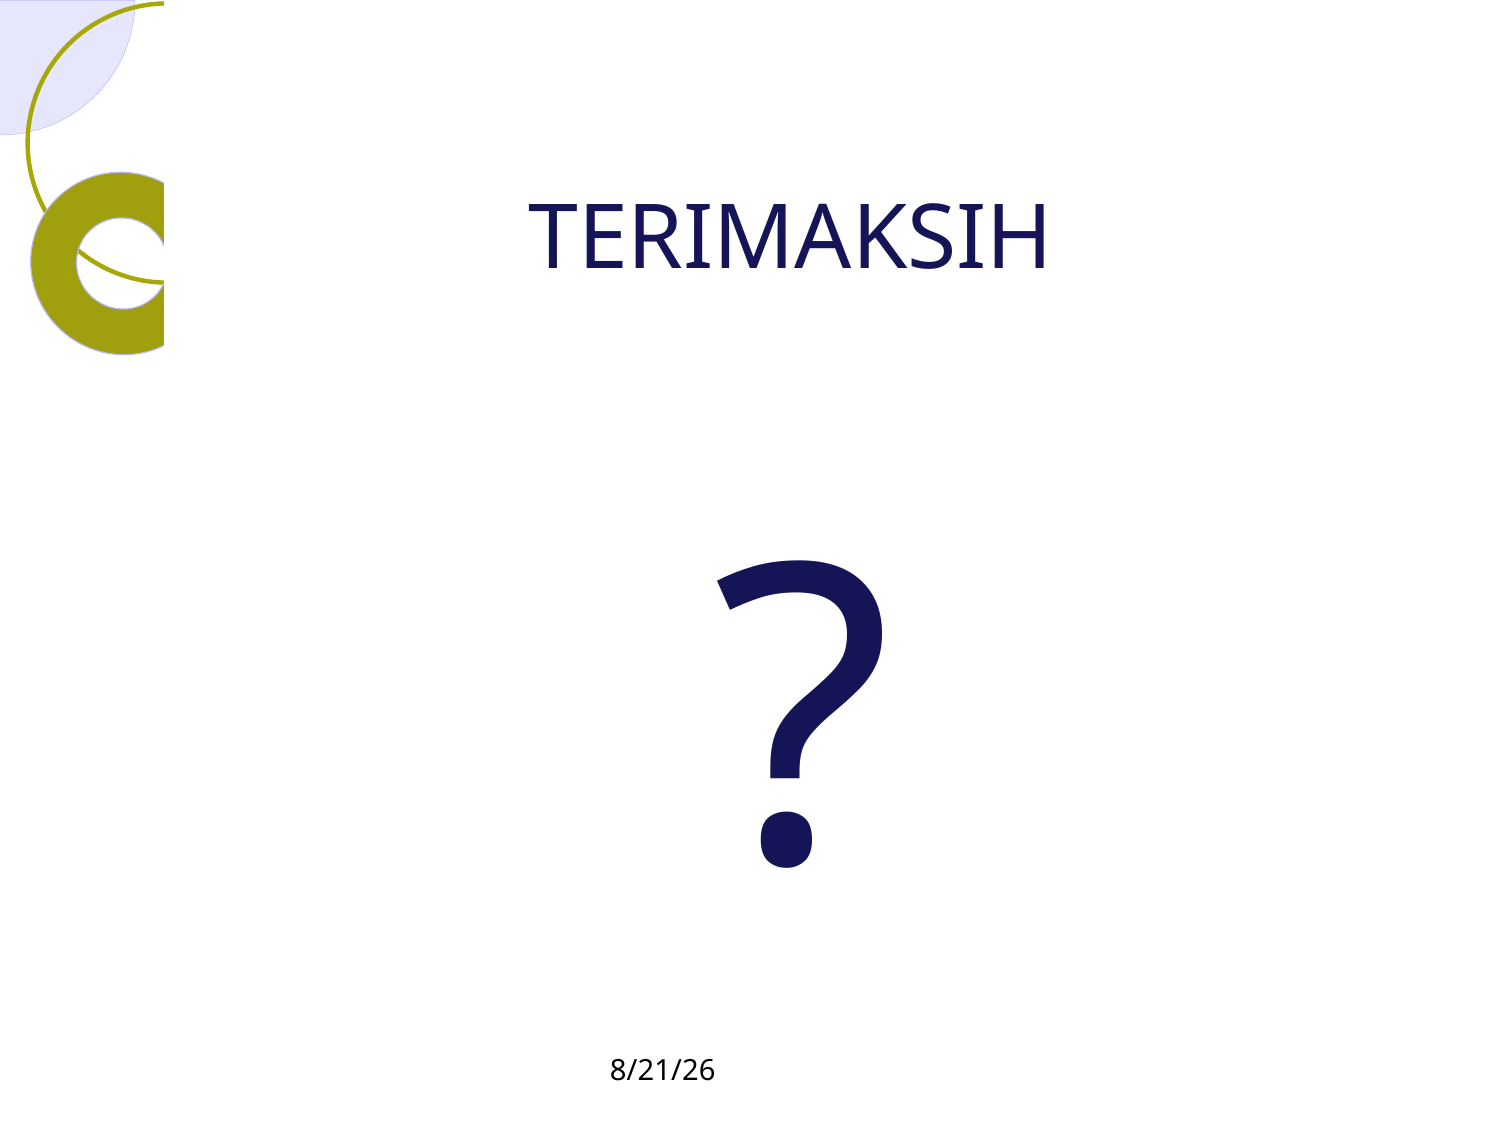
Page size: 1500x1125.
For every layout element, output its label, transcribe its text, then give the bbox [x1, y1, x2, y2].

title TERIMAKSIH ? [187, 217, 1418, 933]
